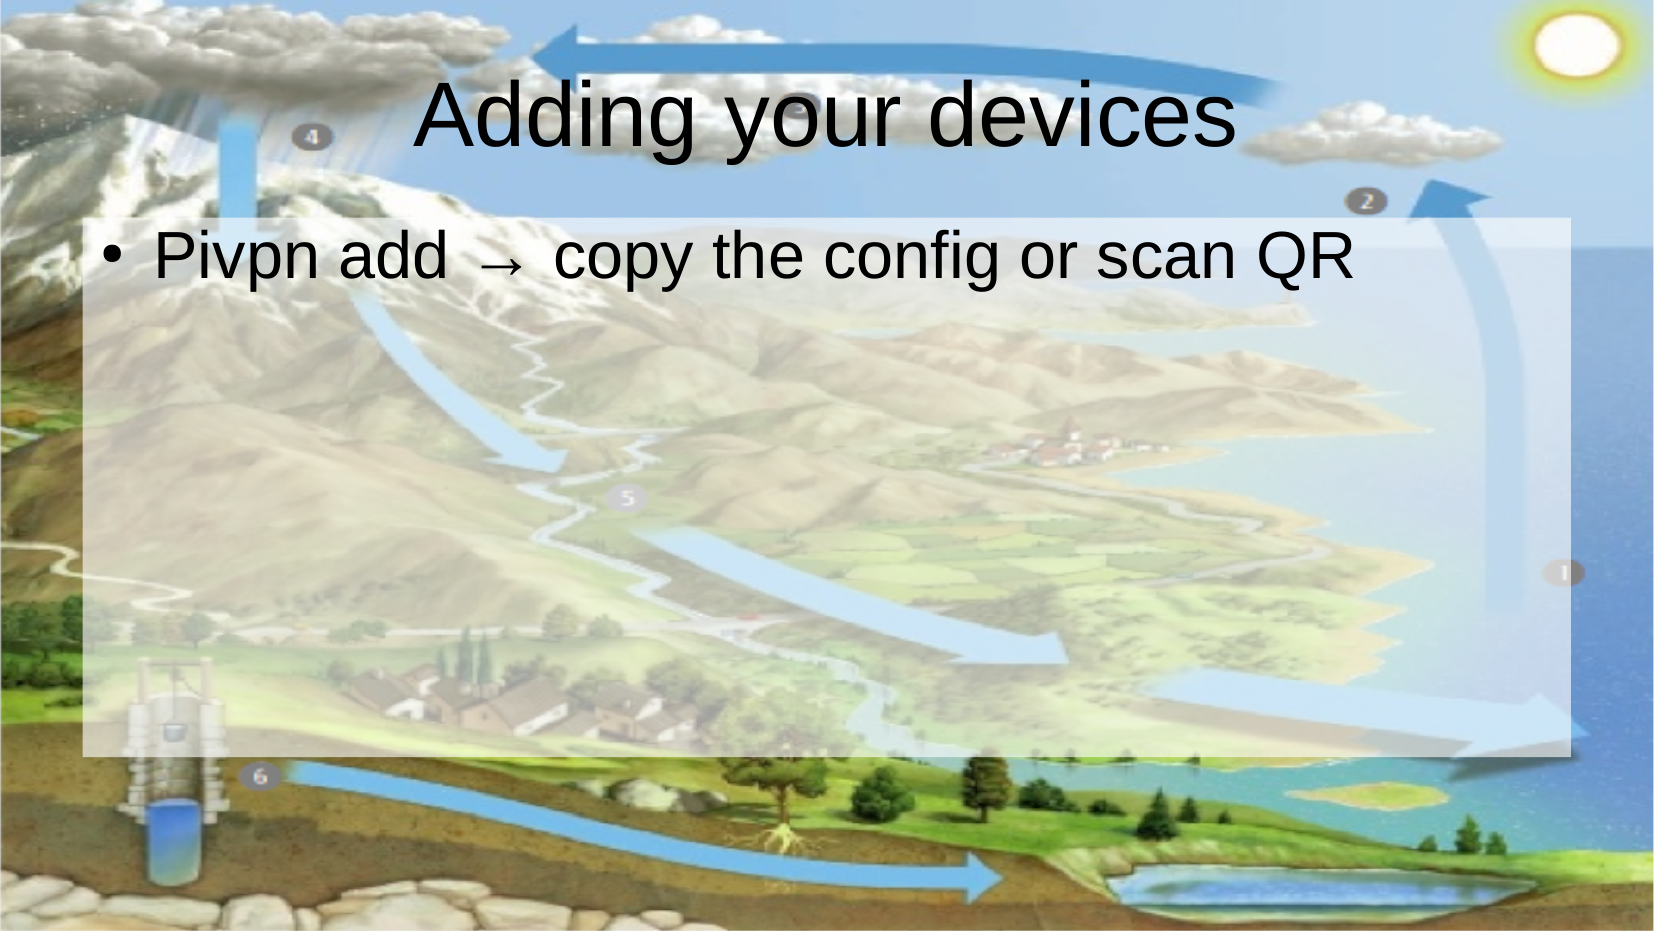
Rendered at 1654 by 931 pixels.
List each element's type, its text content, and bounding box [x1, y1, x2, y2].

title Adding your devices [82, 37, 1571, 193]
list Pivpn add → copy the config or scan QR [82, 217, 1571, 758]
picture [0, 0, 1654, 931]
